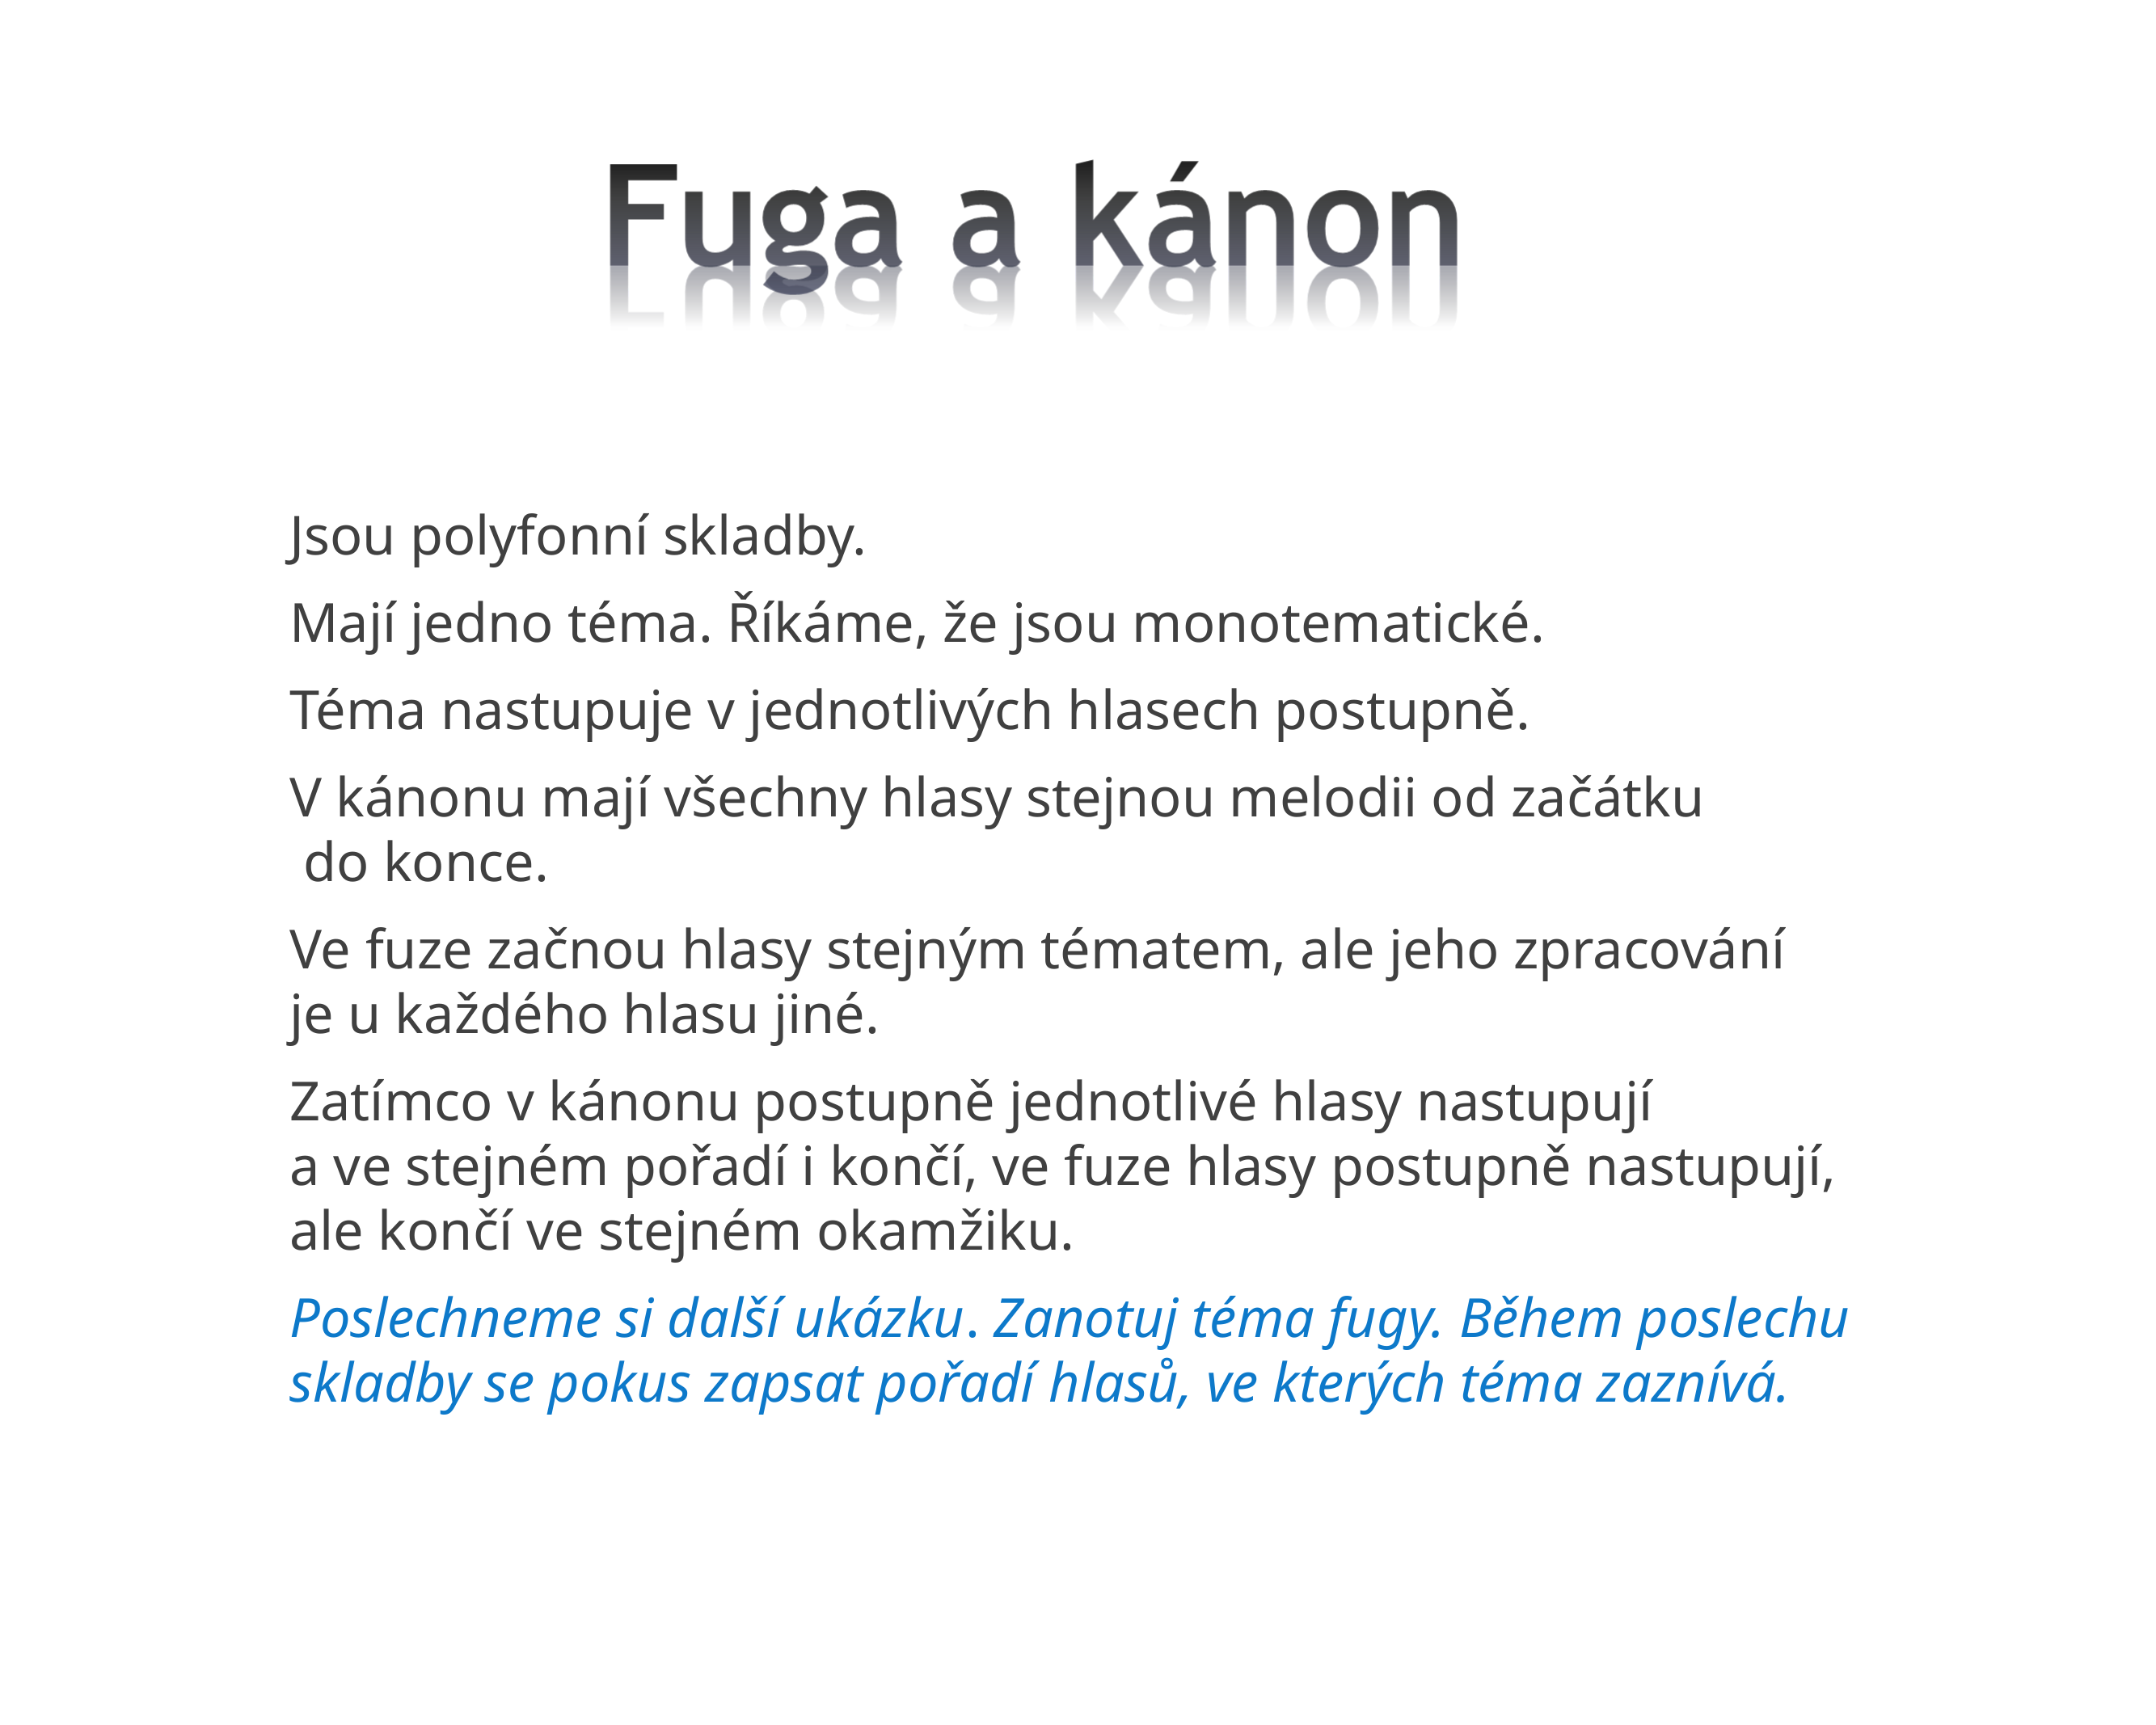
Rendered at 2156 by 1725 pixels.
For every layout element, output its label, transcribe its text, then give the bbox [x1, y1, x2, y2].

text_box [265, 86, 1802, 406]
list Jsou polyfonní skladby. Mají jedno téma. Říkáme, že jsou monotematické. Téma nastupuje v jednotlivých hlasech postupně. V kánonu mají všechny hlasy stejnou melodii od začátku do konce. Ve fuze začnou hlasy stejným tématem, ale jeho zpracování je u každého hlasu jiné. Zatímco v kánonu postupně jednotlivé hlasy nastupují a ve stejném pořadí i končí, ve fuze hlasy postupně nastupují, ale končí ve stejném okamžiku. Poslechneme si další ukázku. Zanotuj téma fugy. Během poslechu skladby se pokus zapsat pořadí hlasů, ve kterých téma zaznívá. [256, 489, 1900, 1664]
